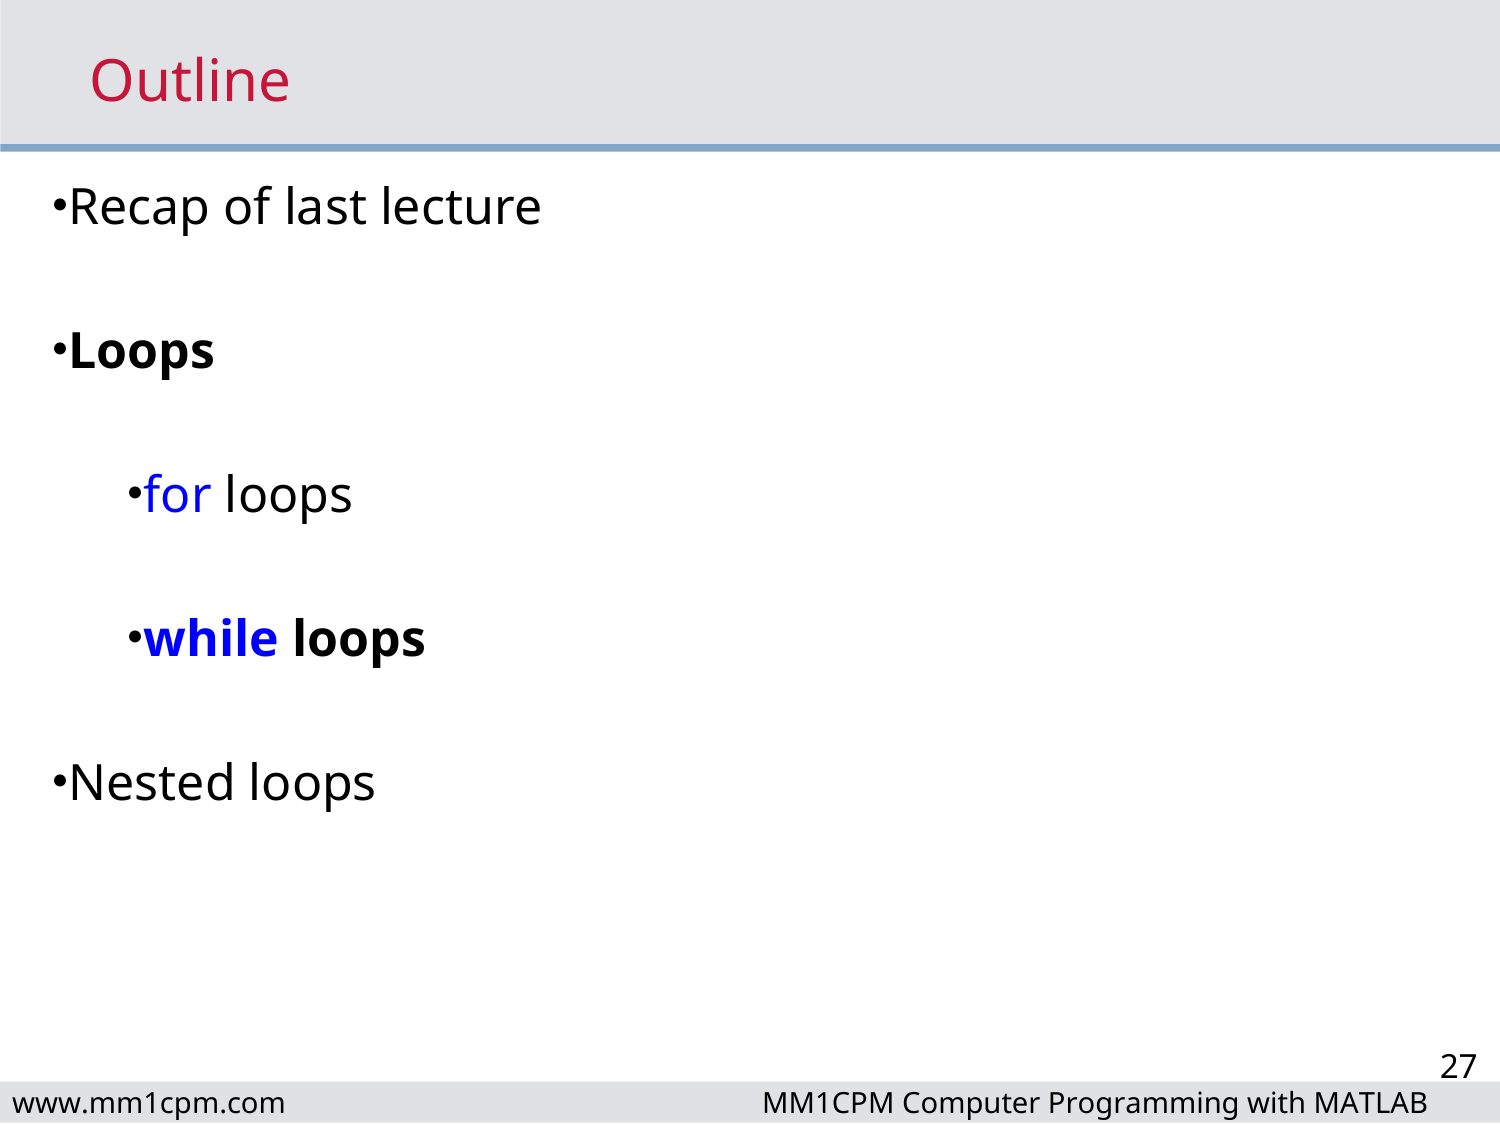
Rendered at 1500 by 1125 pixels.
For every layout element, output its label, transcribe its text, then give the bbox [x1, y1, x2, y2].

title Outline [74, 26, 1313, 132]
text_box <number> [1425, 1037, 1500, 1108]
text_box Recap of last lecture Loops for loops while loops Nested loops [36, 167, 1500, 819]
